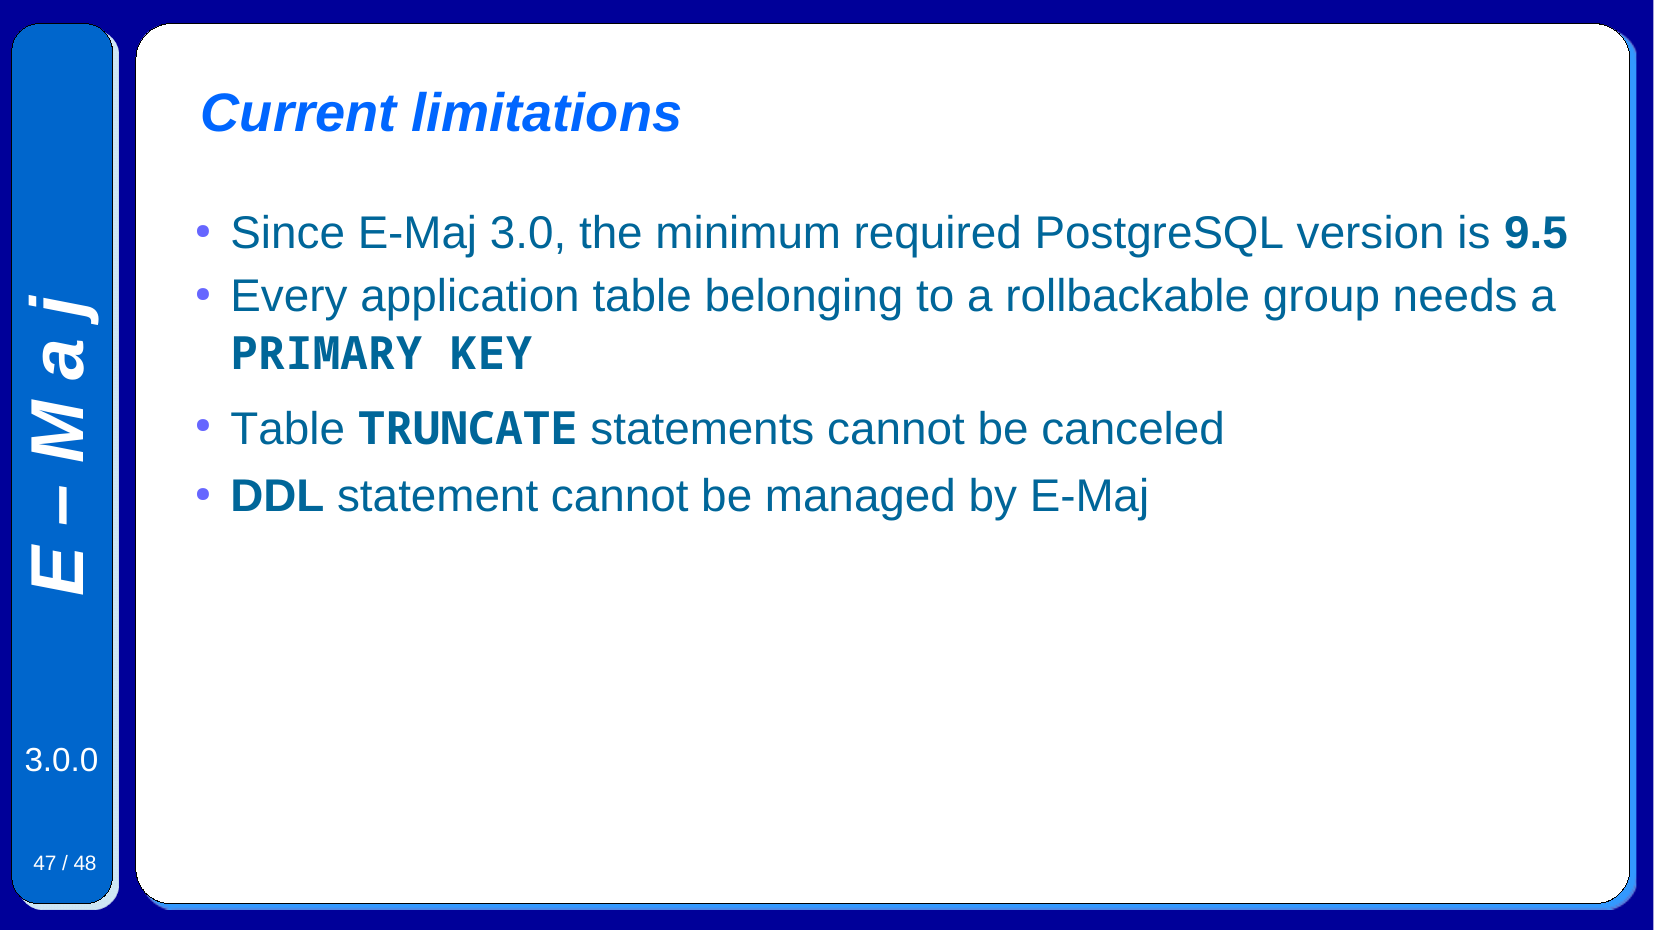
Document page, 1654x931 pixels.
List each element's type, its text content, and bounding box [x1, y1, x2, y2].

list Since E-Maj 3.0, the minimum required PostgreSQL version is 9.5 Every application table belonging to a rollbackable group needs a PRIMARY KEY Table TRUNCATE statements cannot be canceled DDL statement cannot be managed by E-Maj [177, 206, 1587, 827]
title Current limitations [200, 34, 1575, 191]
